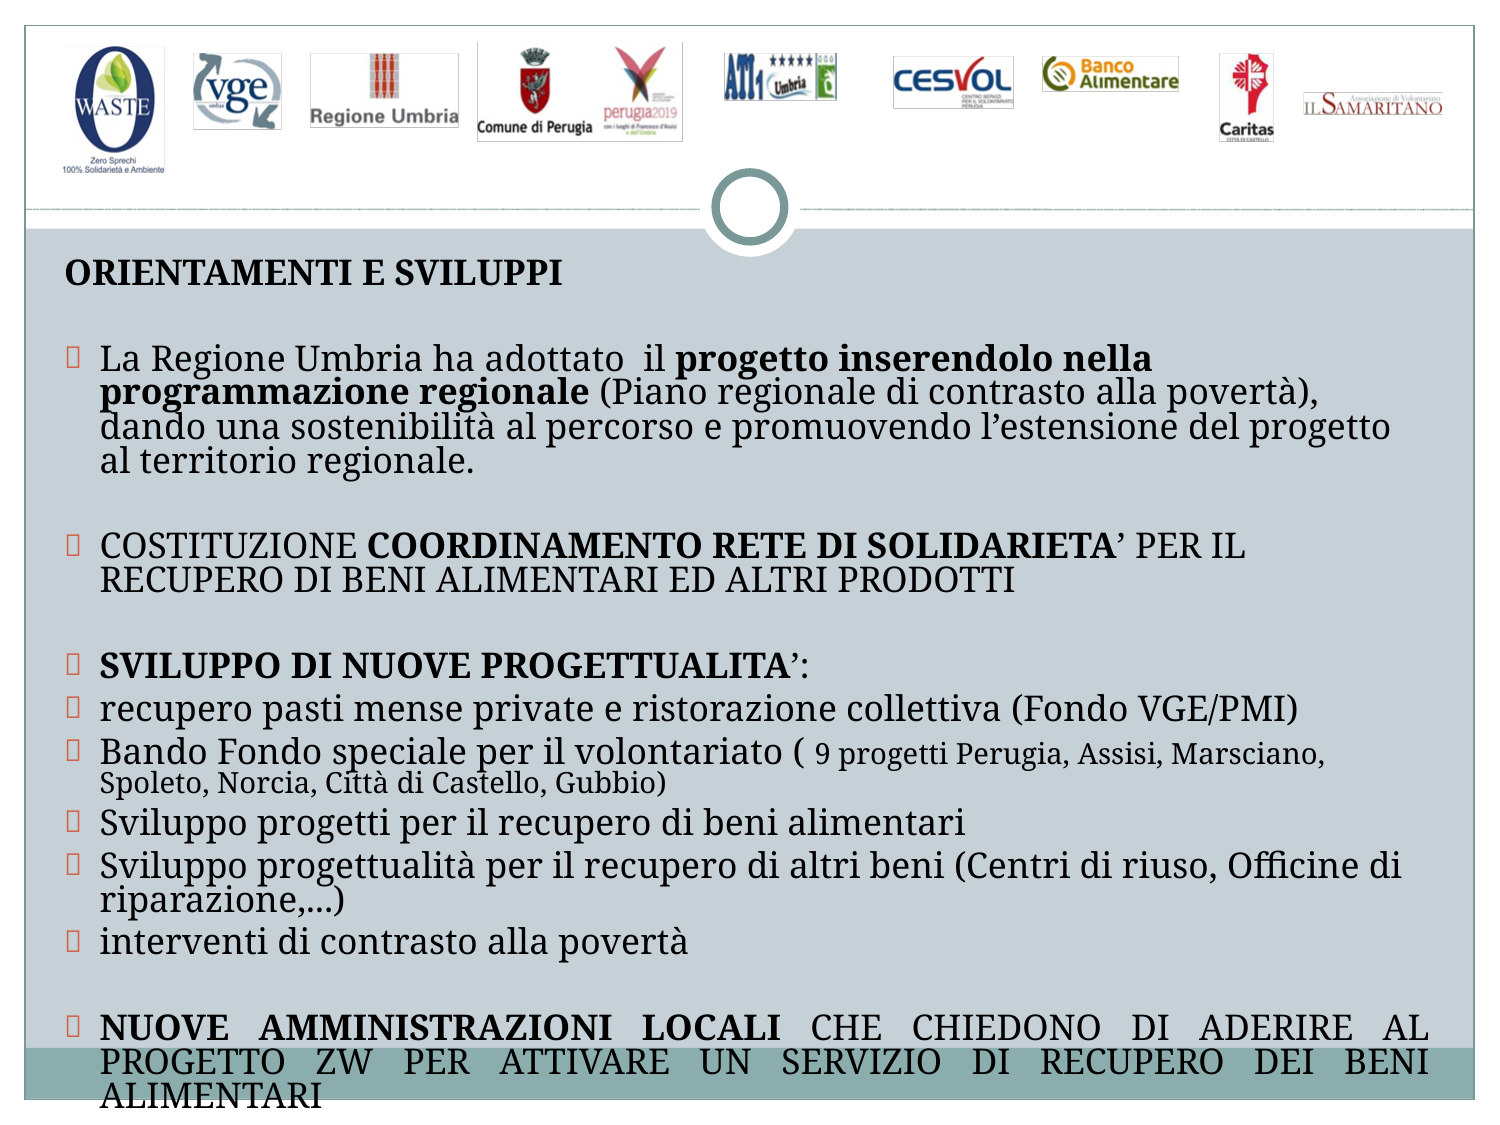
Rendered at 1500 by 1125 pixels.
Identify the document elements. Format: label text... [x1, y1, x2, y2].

picture [53, 42, 1454, 191]
text_box ORIENTAMENTI E SVILUPPI La Regione Umbria ha adottato il progetto inserendolo nella programmazione regionale (Piano regionale di contrasto alla povertà), dando una sostenibilità al percorso e promuovendo l’estensione del progetto al territorio regionale. COSTITUZIONE COORDINAMENTO RETE DI SOLIDARIETA’ PER IL RECUPERO DI BENI ALIMENTARI ED ALTRI PRODOTTI SVILUPPO DI NUOVE PROGETTUALITA’: recupero pasti mense private e ristorazione collettiva (Fondo VGE/PMI) Bando Fondo speciale per il volontariato ( 9 progetti Perugia, Assisi, Marsciano, Spoleto, Norcia, Città di Castello, Gubbio) Sviluppo progetti per il recupero di beni alimentari Sviluppo progettualità per il recupero di altri beni (Centri di riuso, Officine di riparazione,...) interventi di contrasto alla povertà NUOVE AMMINISTRAZIONI LOCALI CHE CHIEDONO DI ADERIRE AL PROGETTO ZW PER ATTIVARE UN SERVIZIO DI RECUPERO DEI BENI ALIMENTARI [49, 250, 1445, 1078]
